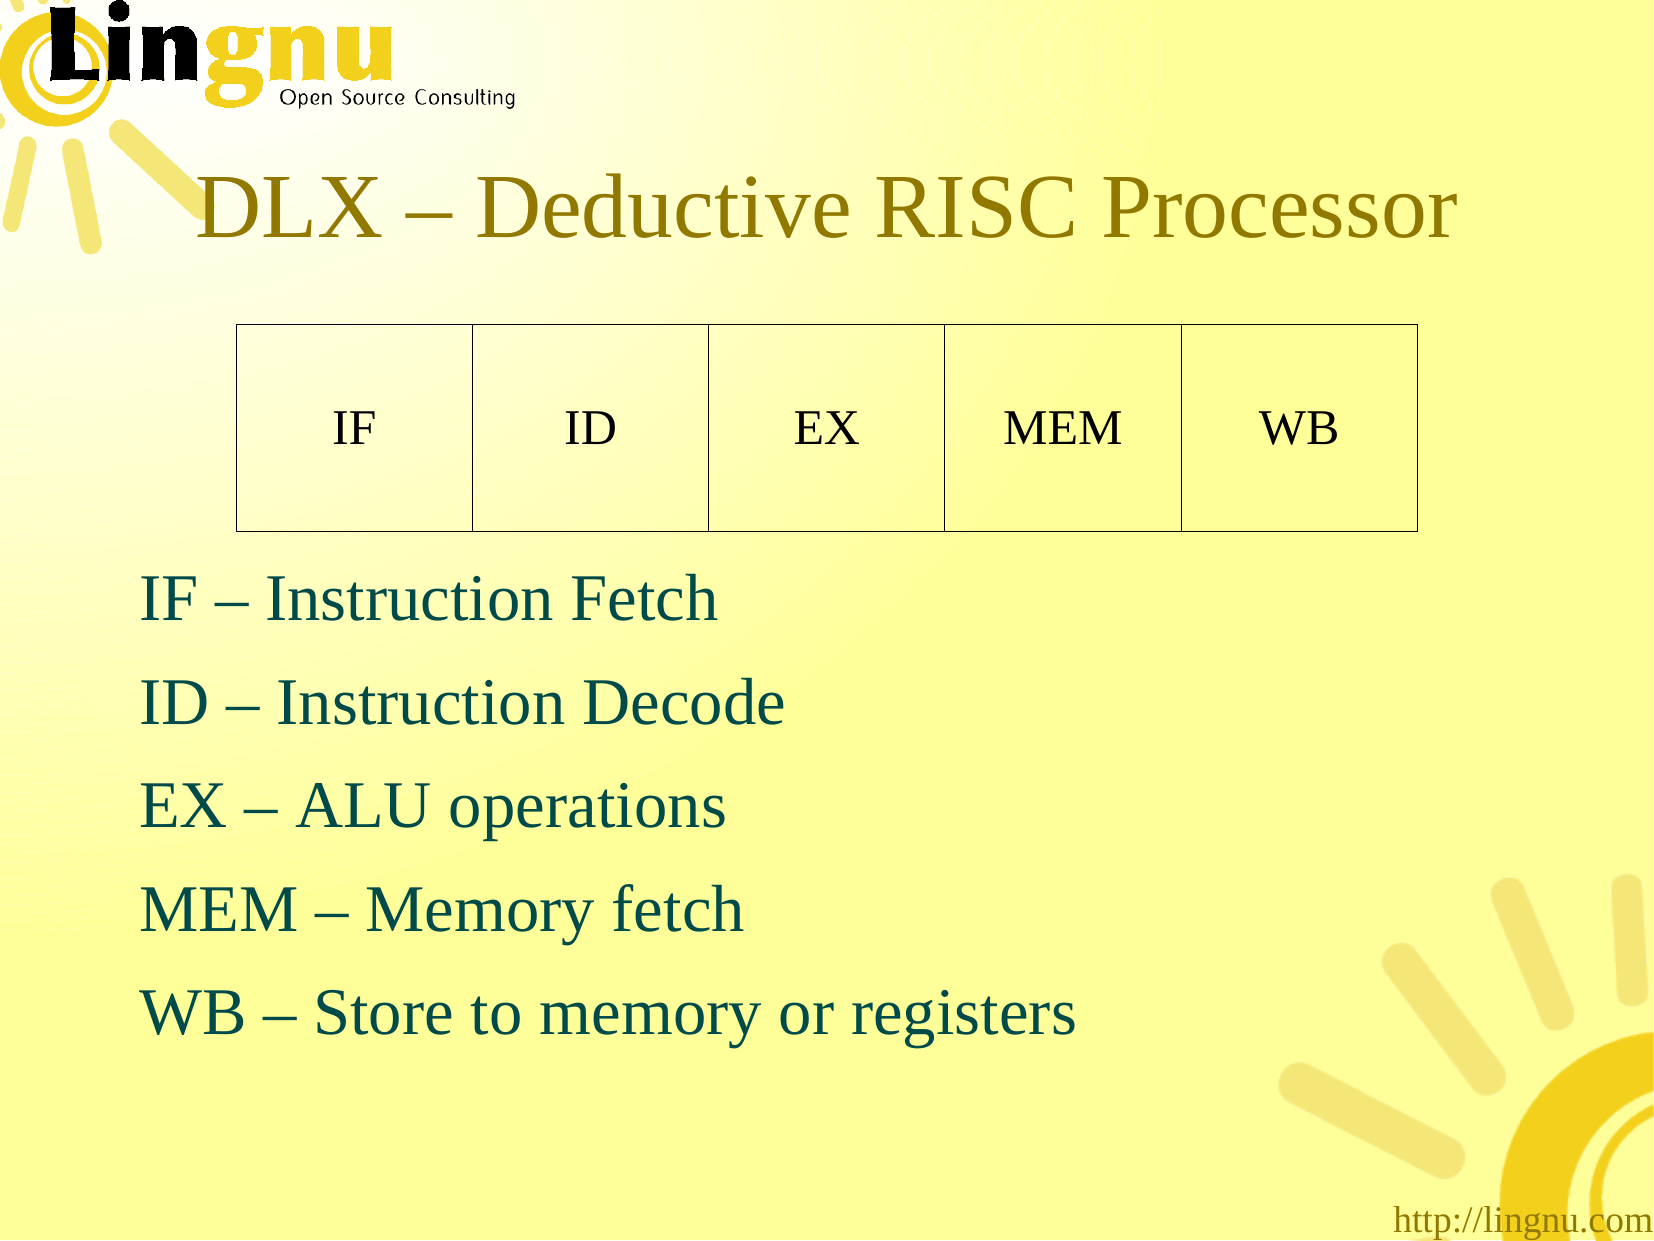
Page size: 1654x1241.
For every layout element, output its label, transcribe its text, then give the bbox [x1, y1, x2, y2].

list IF – Instruction Fetch ID – Instruction Decode EX – ALU operations MEM – Memory fetch WB – Store to memory or registers [121, 561, 1534, 1127]
text_box ID [472, 324, 708, 532]
picture [1256, 871, 1654, 1241]
text_box MEM [944, 324, 1181, 532]
text_box EX [708, 324, 944, 532]
title DLX – Deductive RISC Processor [121, 102, 1534, 311]
text_box WB [1181, 324, 1418, 532]
text_box IF [236, 324, 472, 532]
picture [0, 0, 516, 256]
